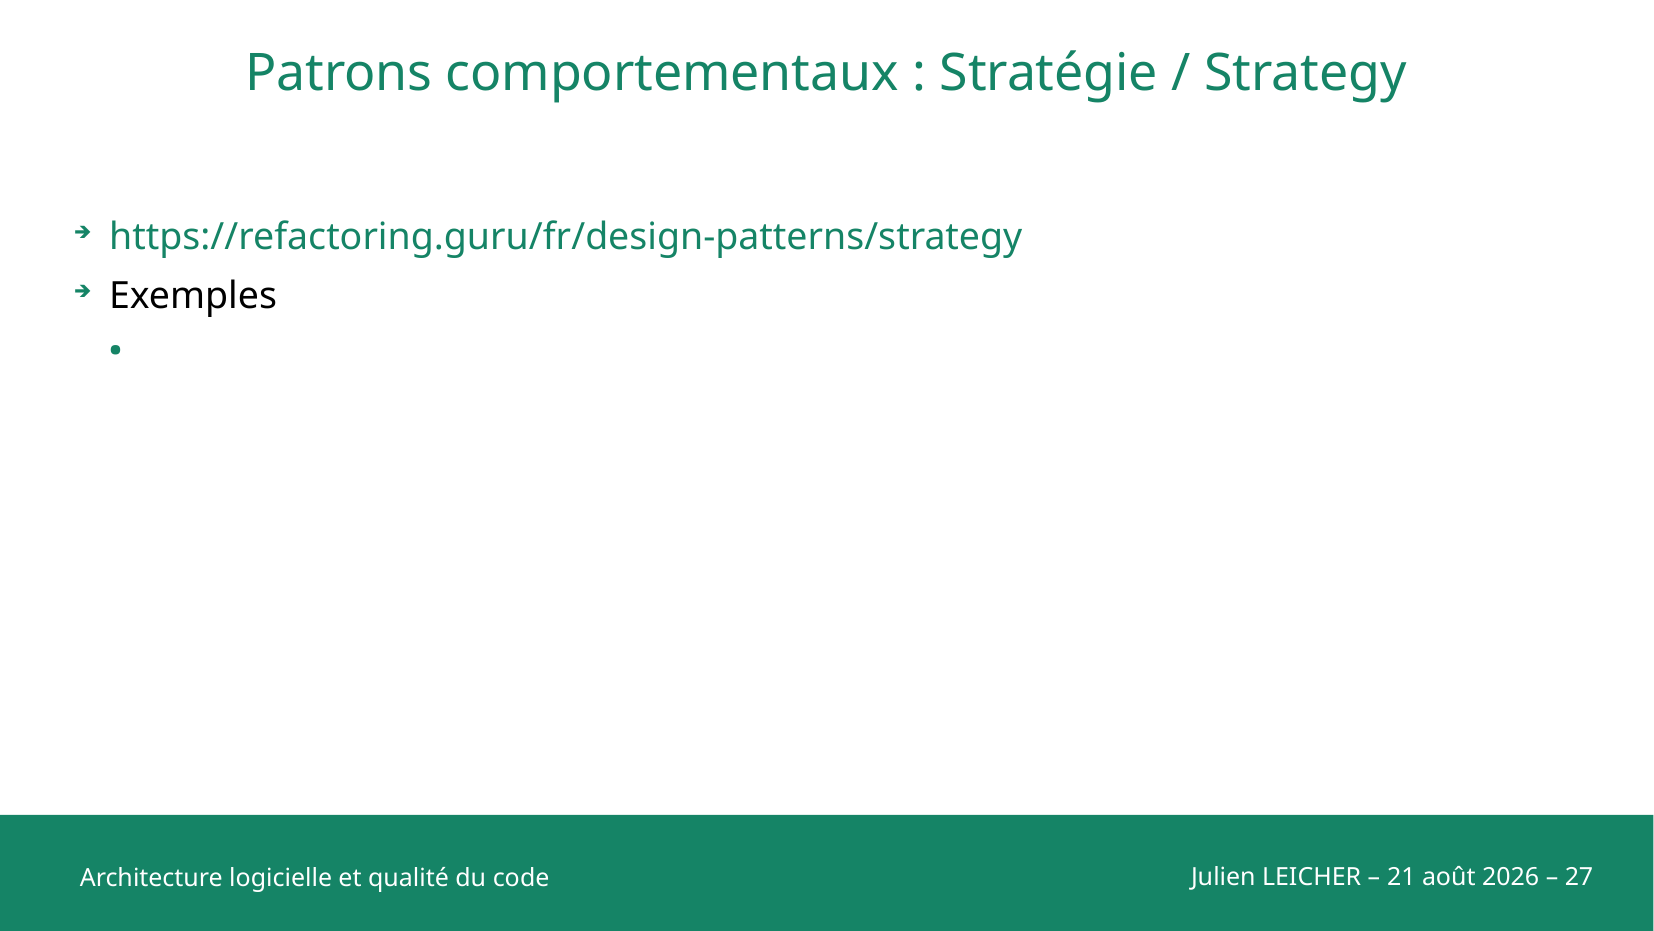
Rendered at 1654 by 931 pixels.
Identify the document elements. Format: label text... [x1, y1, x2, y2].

text_box Julien LEICHER – 18 mars 2022 – <number> [0, 814, 1654, 931]
text_box Architecture logicielle et qualité du code [64, 852, 798, 898]
text_box https://refactoring.guru/fr/design-patterns/strategy Exemples [59, 194, 1595, 678]
text_box Patrons comportementaux : Stratégie / Strategy [0, 27, 1654, 113]
